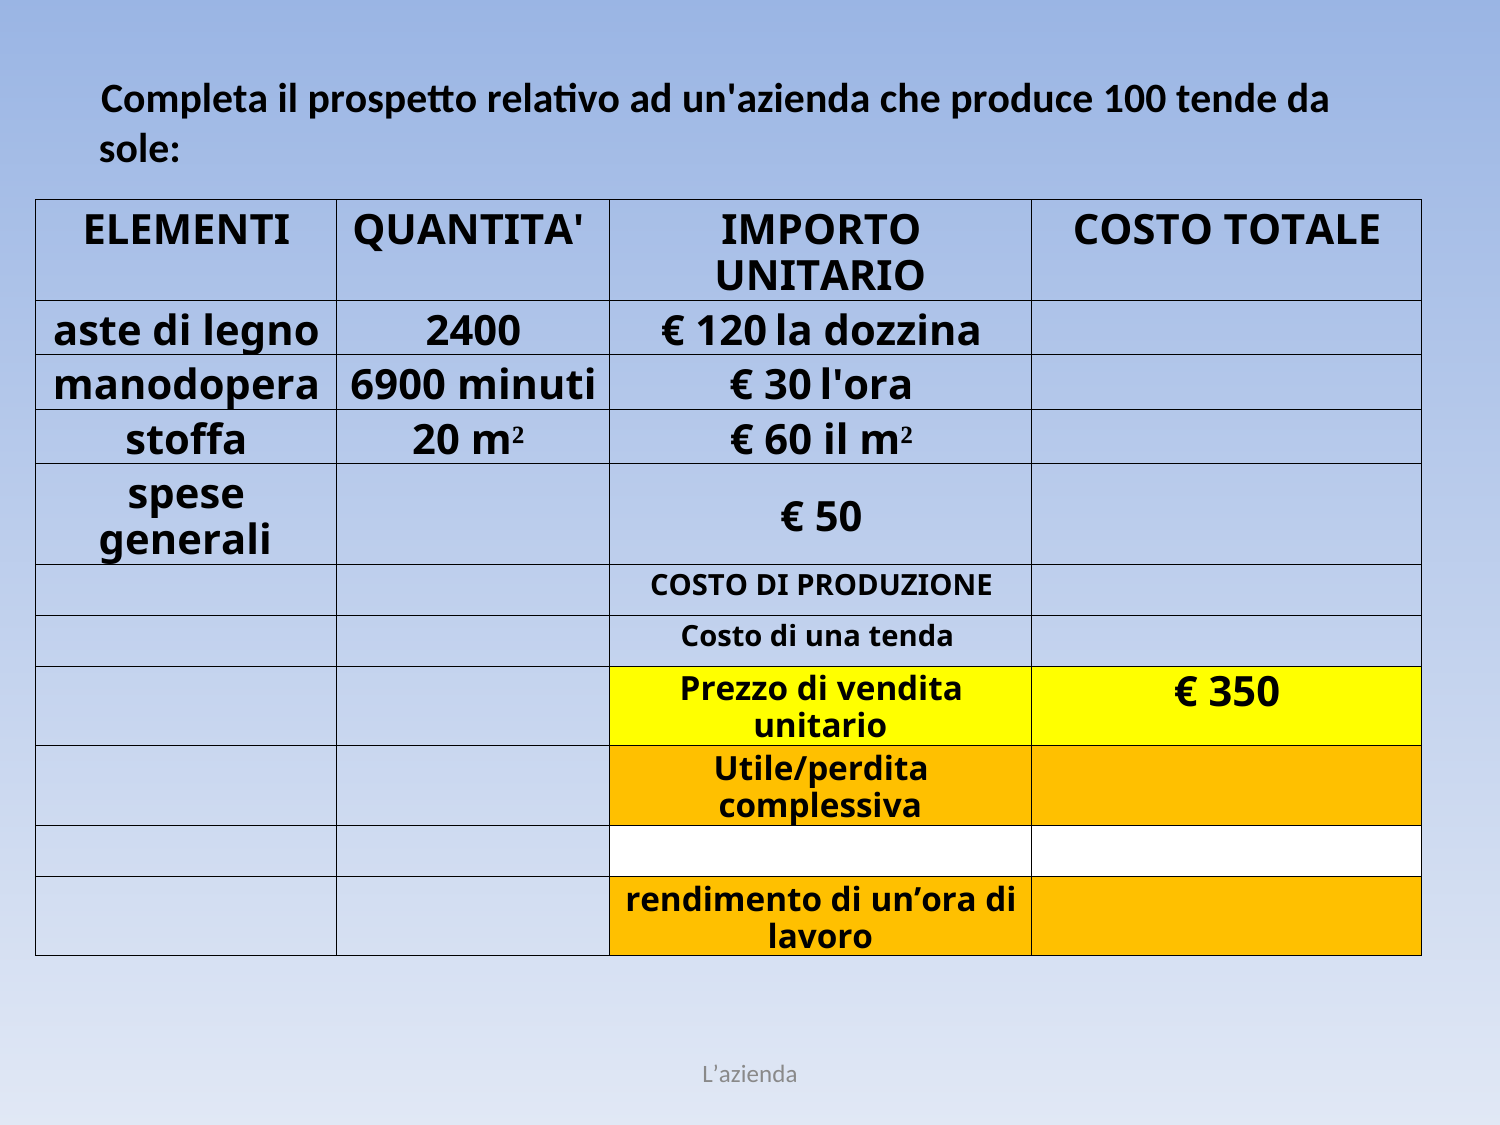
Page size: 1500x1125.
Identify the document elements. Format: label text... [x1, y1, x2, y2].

table_cell [36, 667, 336, 745]
table_cell [337, 667, 609, 745]
table_cell 20 m² [337, 410, 609, 463]
table_cell [337, 616, 609, 666]
table_cell Costo di una tenda [610, 616, 1031, 666]
table_cell € 50 [610, 464, 1031, 564]
table_header COSTO TOTALE [1032, 200, 1421, 300]
table_cell [337, 565, 609, 615]
table_cell [1032, 464, 1421, 564]
table_cell [1032, 826, 1421, 876]
table_cell Utile/perdita complessiva [610, 746, 1031, 825]
table_cell [337, 464, 609, 564]
table_cell [36, 616, 336, 666]
table_cell [337, 826, 609, 876]
table_cell € 60 il m² [610, 410, 1031, 463]
table_cell € 30 l'ora [610, 355, 1031, 409]
table_cell aste di legno [36, 301, 336, 354]
table_cell 2400 [337, 301, 609, 354]
table_cell manodopera [36, 355, 336, 409]
table_cell rendimento di un’ora di lavoro [610, 877, 1031, 955]
table_header QUANTITA' [337, 200, 609, 300]
table_cell [1032, 410, 1421, 463]
table_cell stoffa [36, 410, 336, 463]
table_cell € 350 [1032, 667, 1421, 745]
text_box L’azienda [512, 1042, 988, 1103]
table_cell [1032, 565, 1421, 615]
table_cell [1032, 877, 1421, 955]
table_header IMPORTO UNITARIO [610, 200, 1031, 300]
table_cell Prezzo di vendita unitario [610, 667, 1031, 745]
table_cell [36, 565, 336, 615]
table_cell [36, 746, 336, 825]
table_cell [1032, 301, 1421, 354]
table_cell [36, 877, 336, 955]
table_cell [610, 826, 1031, 876]
table_header ELEMENTI [36, 200, 336, 300]
table_cell 6900 minuti [337, 355, 609, 409]
table_cell [337, 877, 609, 955]
table_cell € 120 la dozzina [610, 301, 1031, 354]
table_cell [1032, 355, 1421, 409]
text_box Completa il prospetto relativo ad un'azienda che produce 100 tende da sole: [84, 88, 1436, 155]
table_cell [1032, 746, 1421, 825]
table_cell spese generali [36, 464, 336, 564]
table_cell [1032, 616, 1421, 666]
table_cell COSTO DI PRODUZIONE [610, 565, 1031, 615]
table_cell [36, 826, 336, 876]
table_cell [337, 746, 609, 825]
